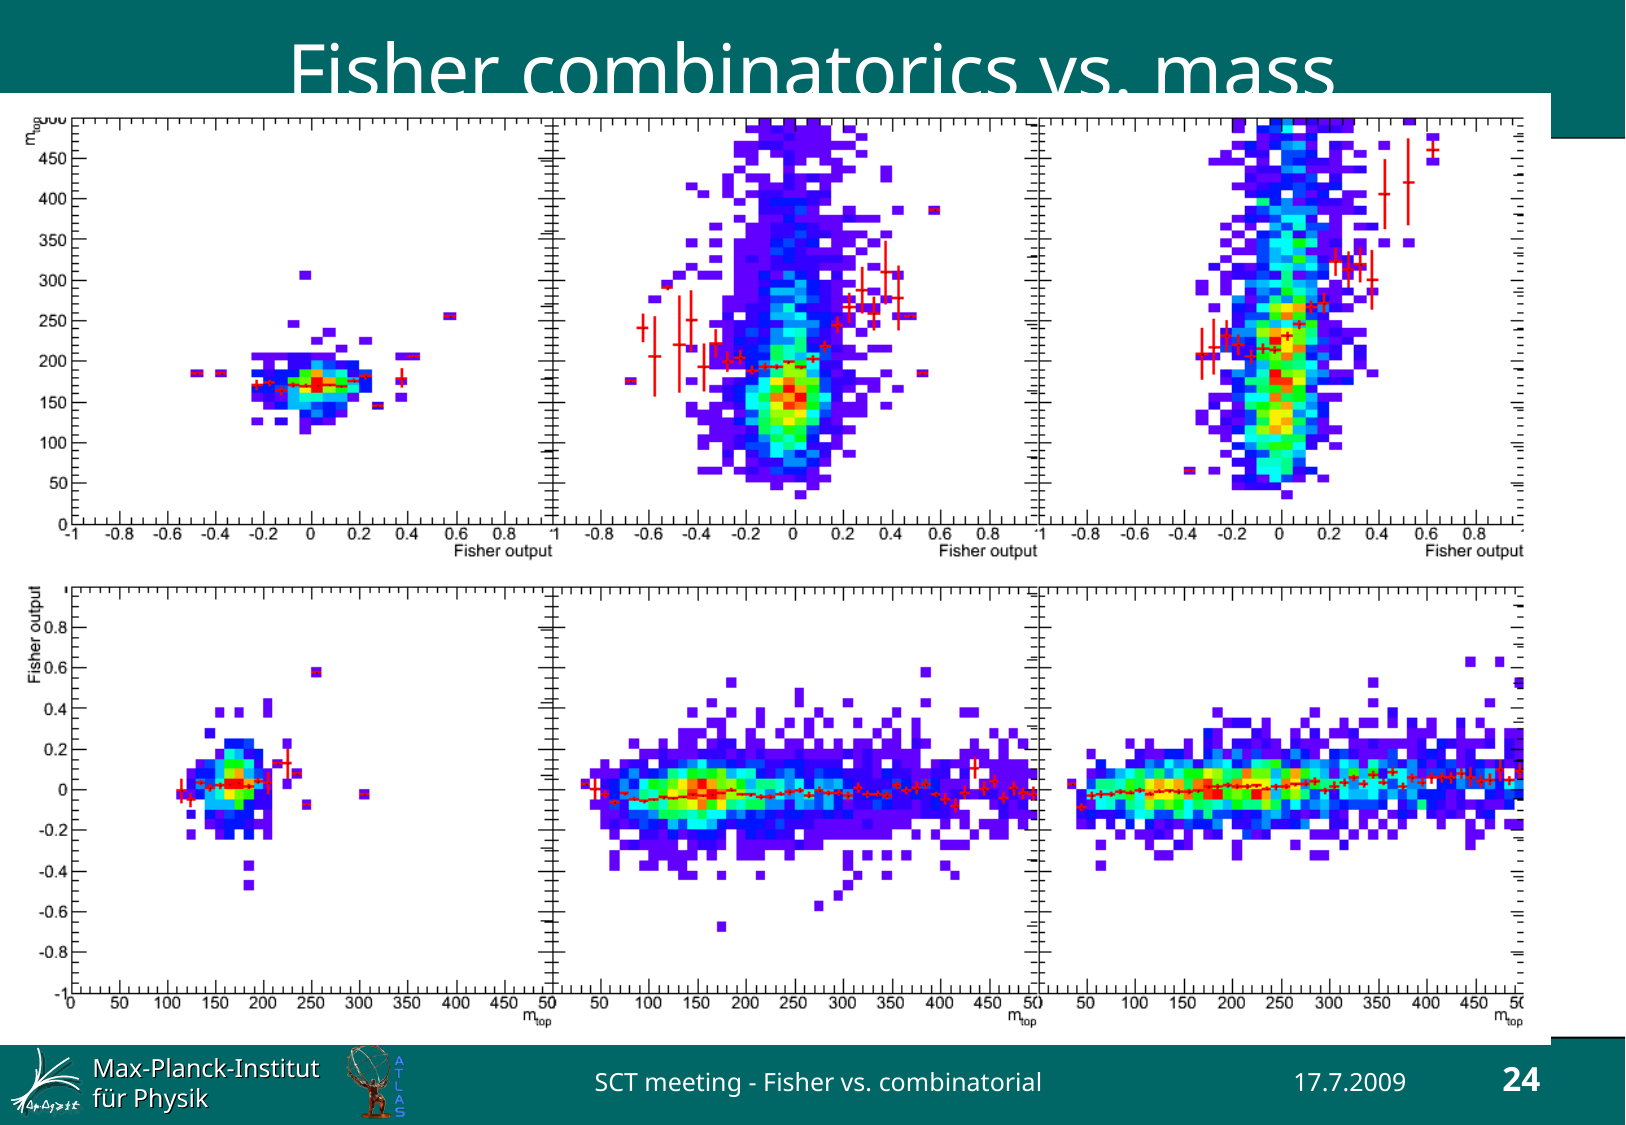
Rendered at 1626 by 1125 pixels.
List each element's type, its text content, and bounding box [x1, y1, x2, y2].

title Fisher combinatorics vs. mass [0, 0, 1625, 138]
picture [0, 93, 1551, 1045]
text_box 17 [1487, 1037, 1625, 1125]
text_box SCT meeting - Fisher vs. combinatorial [425, 1045, 1213, 1125]
text_box 17.7.2009 [1213, 1045, 1487, 1125]
